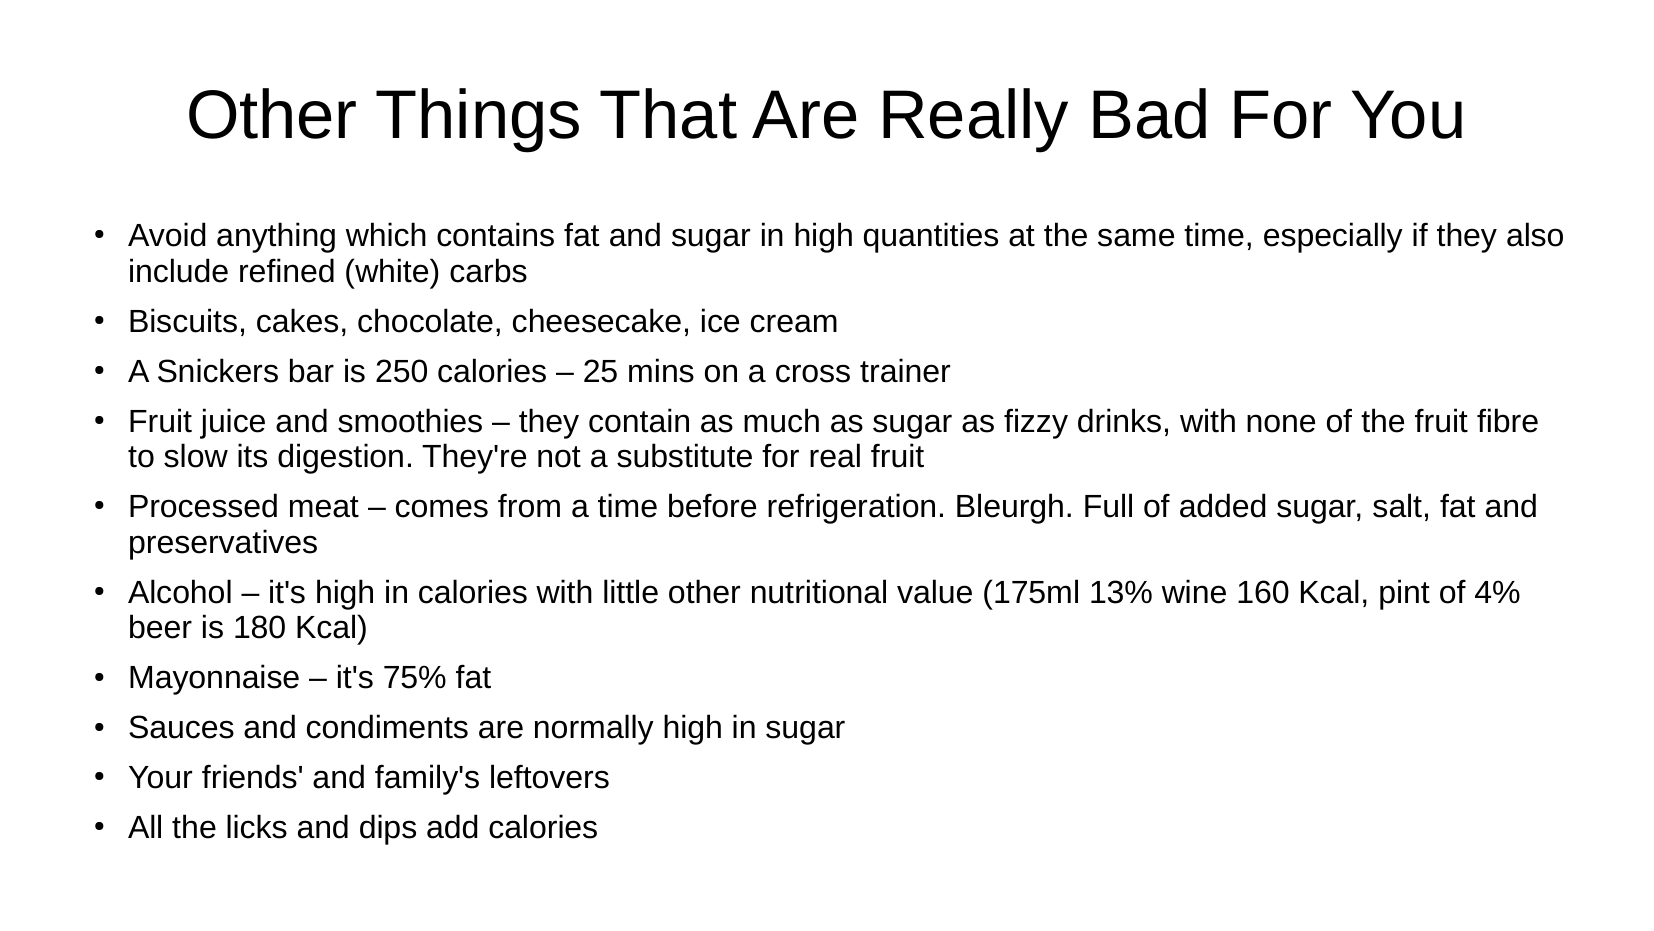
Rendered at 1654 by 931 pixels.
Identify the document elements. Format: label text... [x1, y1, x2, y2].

list Avoid anything which contains fat and sugar in high quantities at the same time, especially if they also include refined (white) carbs Biscuits, cakes, chocolate, cheesecake, ice cream A Snickers bar is 250 calories – 25 mins on a cross trainer Fruit juice and smoothies – they contain as much as sugar as fizzy drinks, with none of the fruit fibre to slow its digestion. They're not a substitute for real fruit Processed meat – comes from a time before refrigeration. Bleurgh. Full of added sugar, salt, fat and preservatives Alcohol – it's high in calories with little other nutritional value (175ml 13% wine 160 Kcal, pint of 4% beer is 180 Kcal) Mayonnaise – it's 75% fat Sauces and condiments are normally high in sugar Your friends' and family's leftovers All the licks and dips add calories [82, 217, 1571, 851]
title Other Things That Are Really Bad For You [82, 37, 1571, 193]
